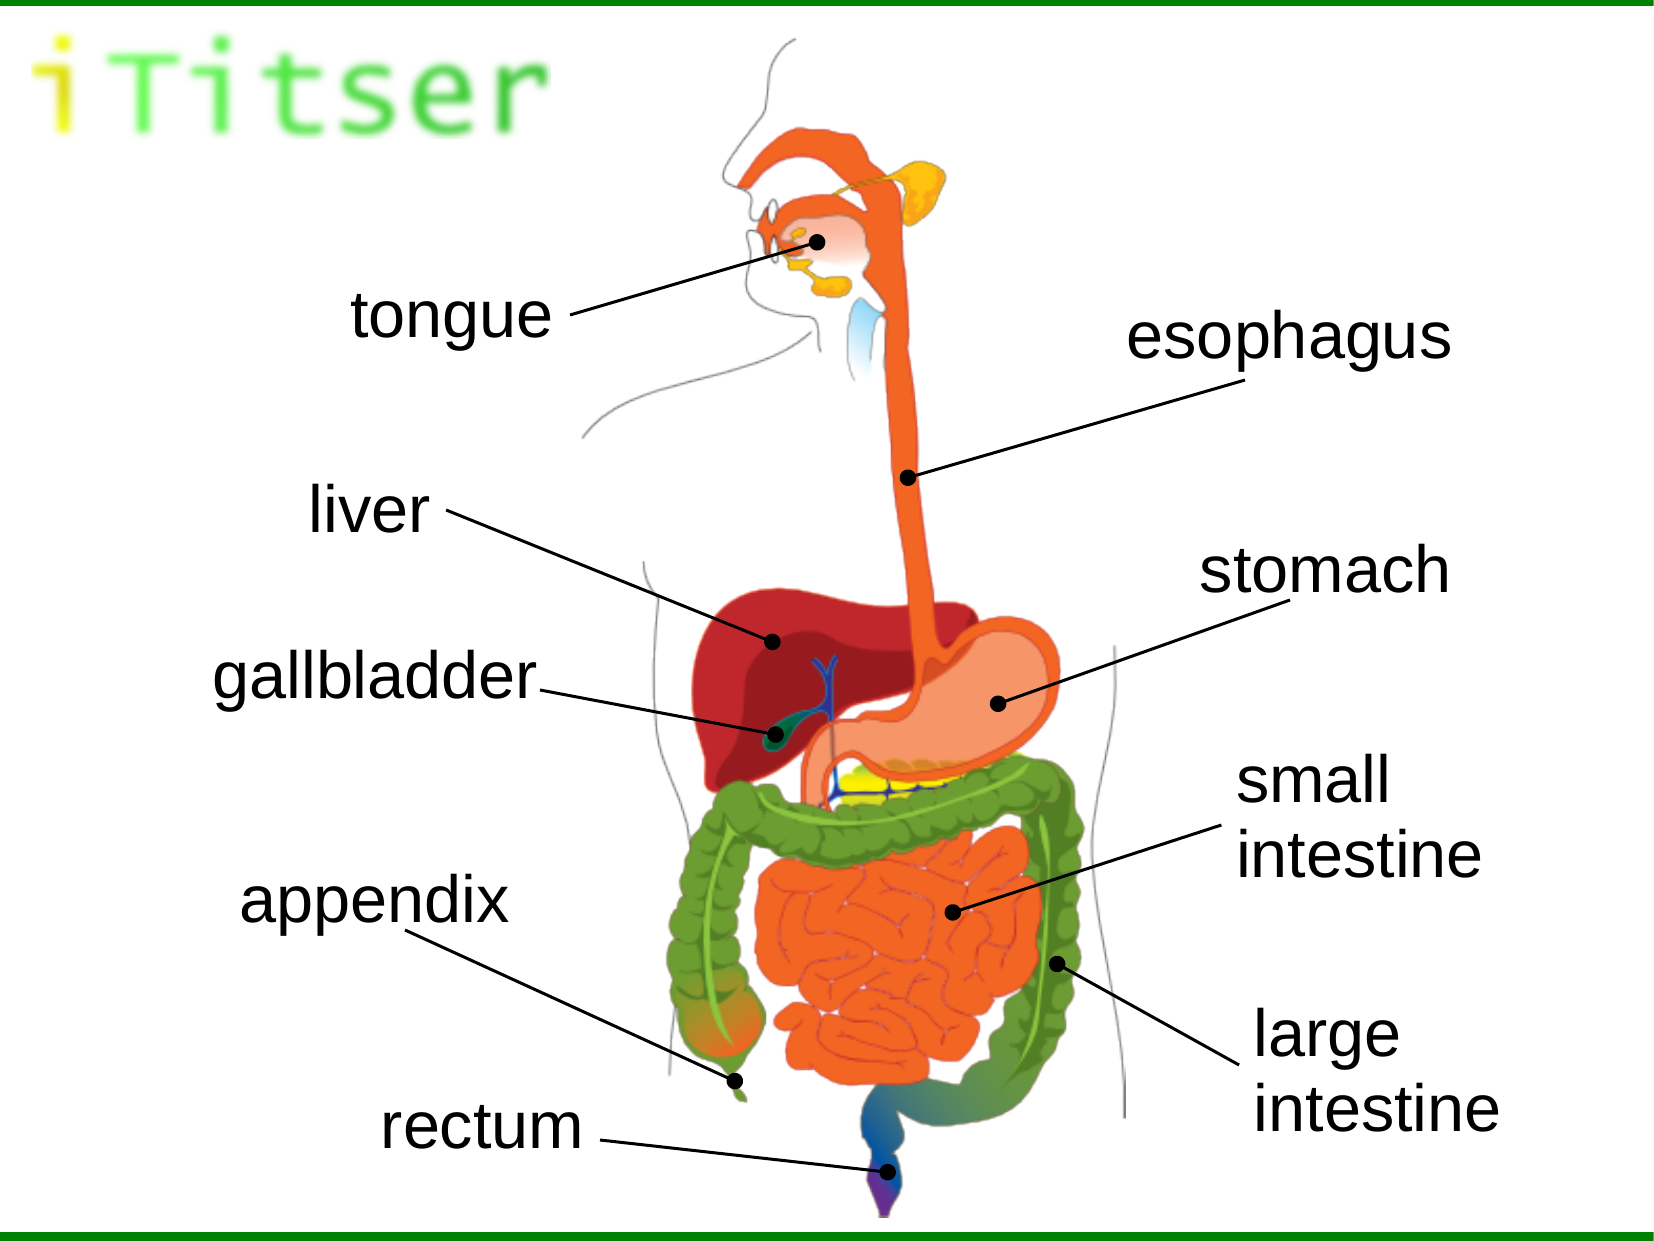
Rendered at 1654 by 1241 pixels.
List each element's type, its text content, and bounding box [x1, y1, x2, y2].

text_box large intestine [1239, 988, 1518, 1154]
text_box esophagus [1111, 290, 1470, 381]
text_box gallbladder [197, 630, 555, 721]
text_box stomach [1185, 525, 1468, 615]
text_box liver [293, 465, 447, 555]
text_box tongue [335, 270, 571, 360]
text_box small intestine [1221, 735, 1501, 900]
picture [31, 0, 1126, 1218]
text_box appendix [225, 855, 527, 945]
text_box rectum [366, 1080, 601, 1171]
